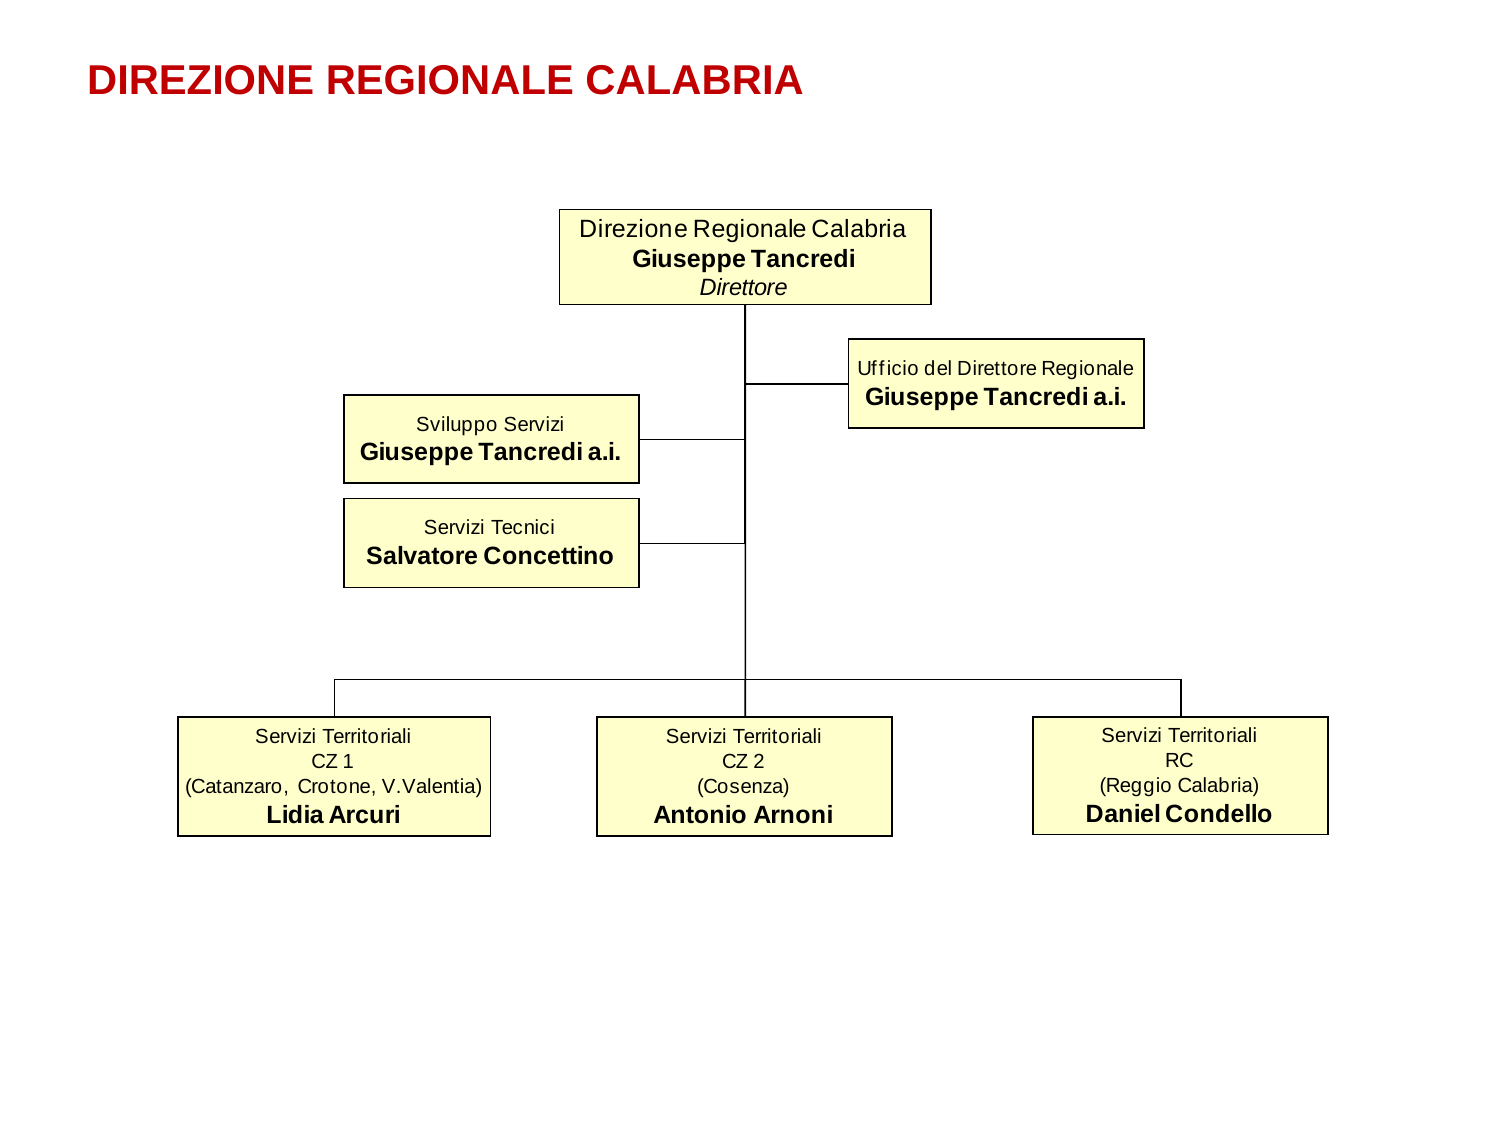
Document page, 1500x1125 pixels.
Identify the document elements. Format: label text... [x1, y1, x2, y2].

picture [171, 203, 1329, 837]
title DIREZIONE REGIONALE CALABRIA [72, 45, 1462, 128]
